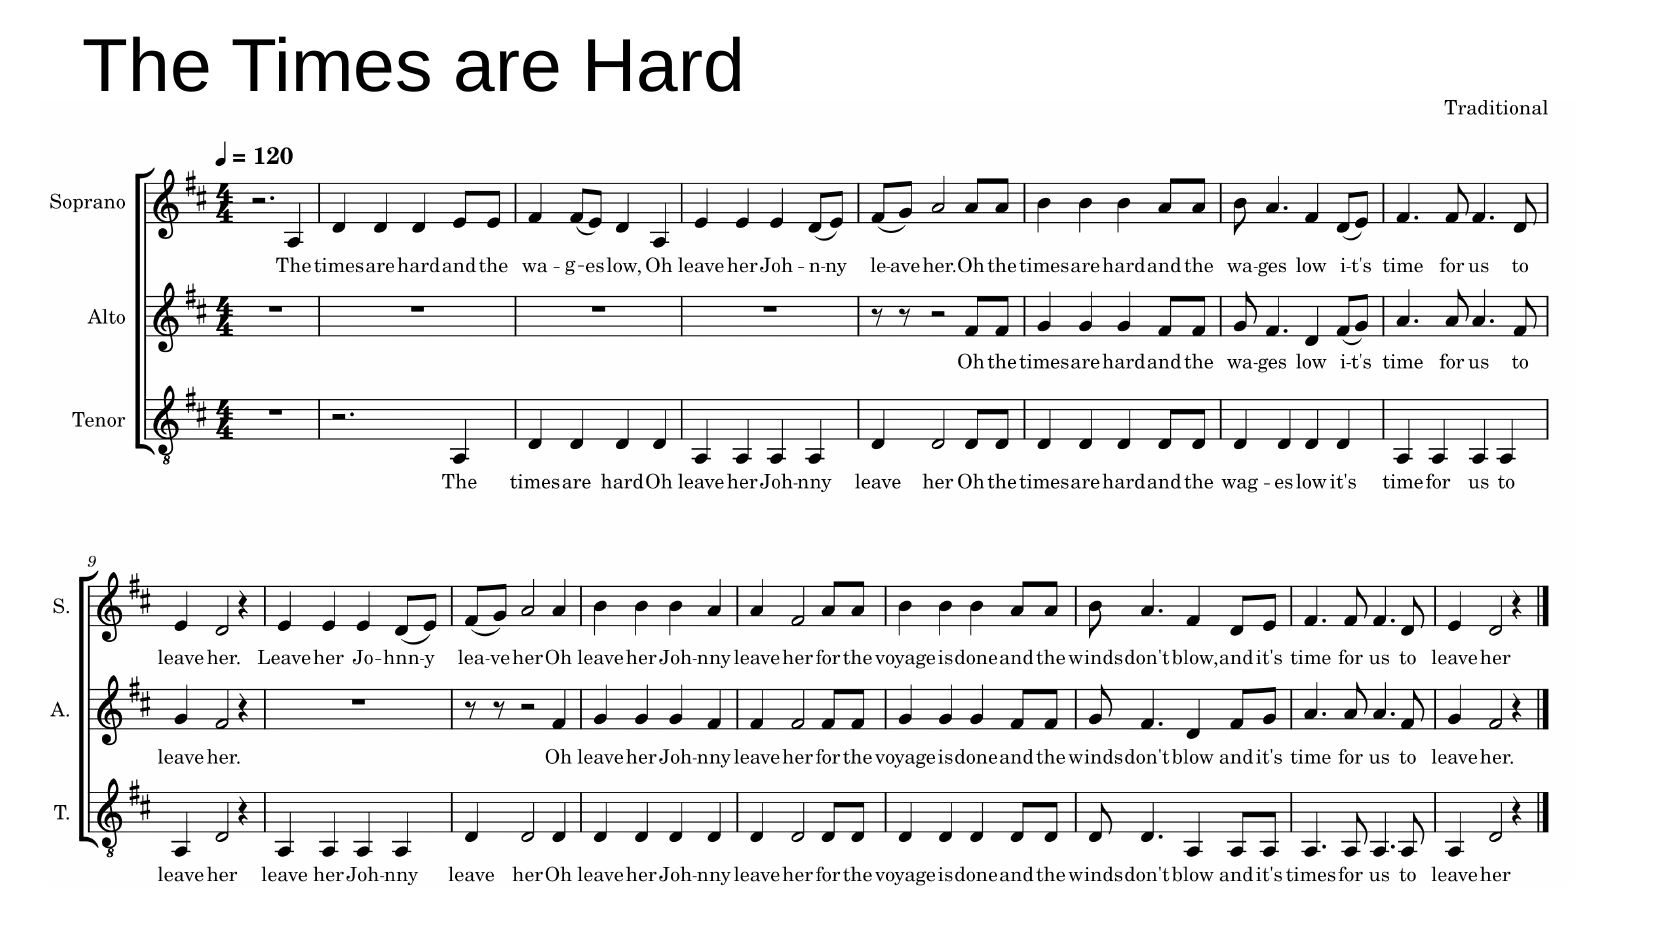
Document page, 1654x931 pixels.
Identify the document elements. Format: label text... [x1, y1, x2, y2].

picture [41, 100, 1575, 886]
title The Times are Hard [82, 23, 1571, 100]
